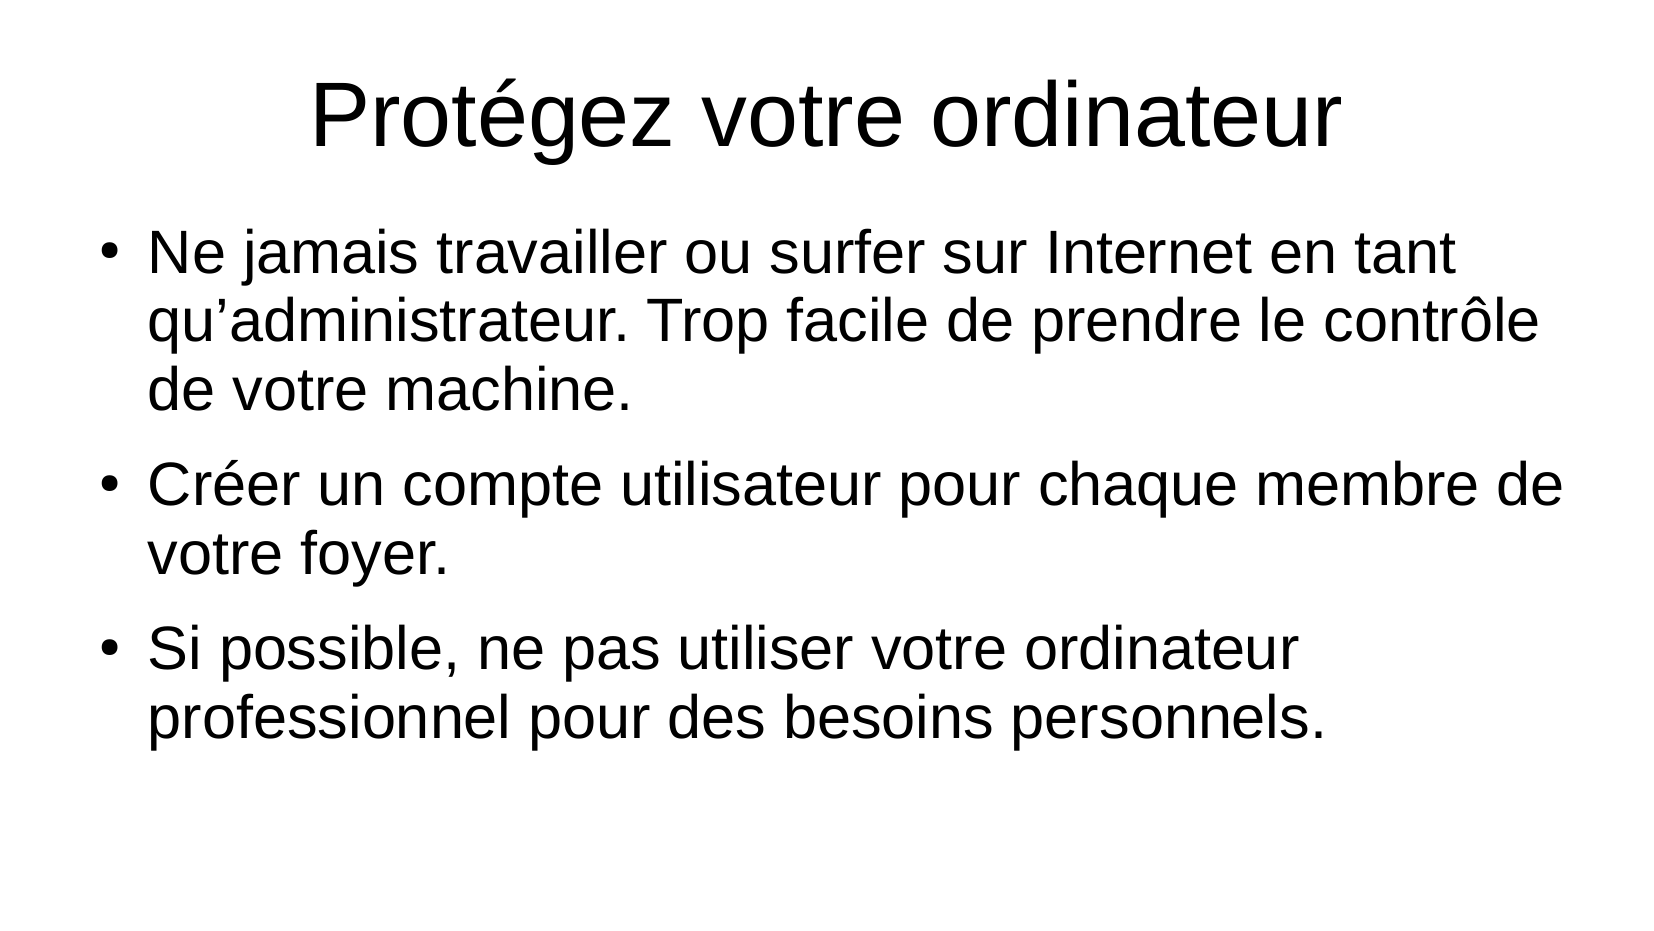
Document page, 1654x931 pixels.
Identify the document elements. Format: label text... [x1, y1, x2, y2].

list Ne jamais travailler ou surfer sur Internet en tant qu’administrateur. Trop facile de prendre le contrôle de votre machine. Créer un compte utilisateur pour chaque membre de votre foyer. Si possible, ne pas utiliser votre ordinateur professionnel pour des besoins personnels. [82, 217, 1571, 758]
title Protégez votre ordinateur [82, 37, 1571, 193]
